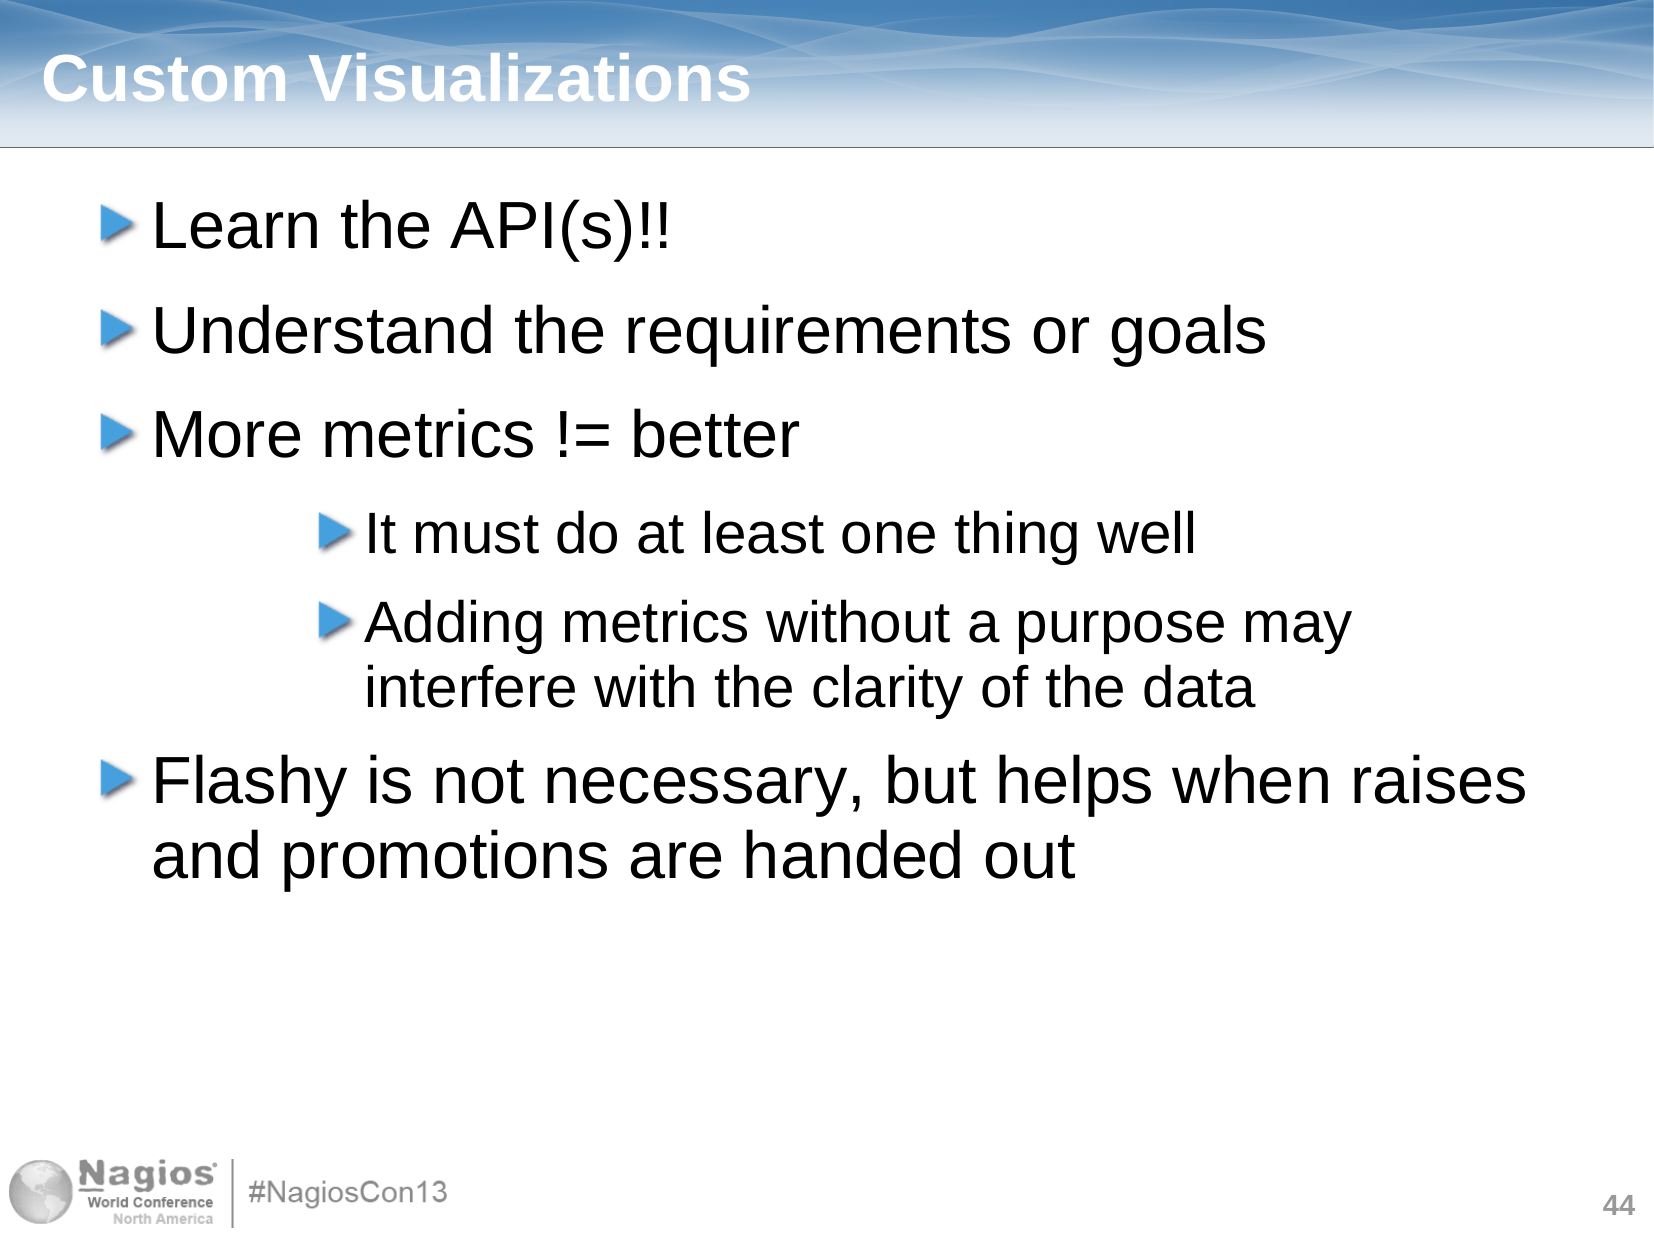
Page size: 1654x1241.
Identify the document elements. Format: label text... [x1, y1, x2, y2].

picture [9, 1159, 453, 1228]
list Learn the API(s)!! Understand the requirements or goals More metrics != better It must do at least one thing well Adding metrics without a purpose may interfere with the clarity of the data Flashy is not necessary, but helps when raises and promotions are handed out [80, 188, 1569, 1007]
picture [0, 0, 1654, 147]
title Custom Visualizations [41, 29, 1248, 127]
